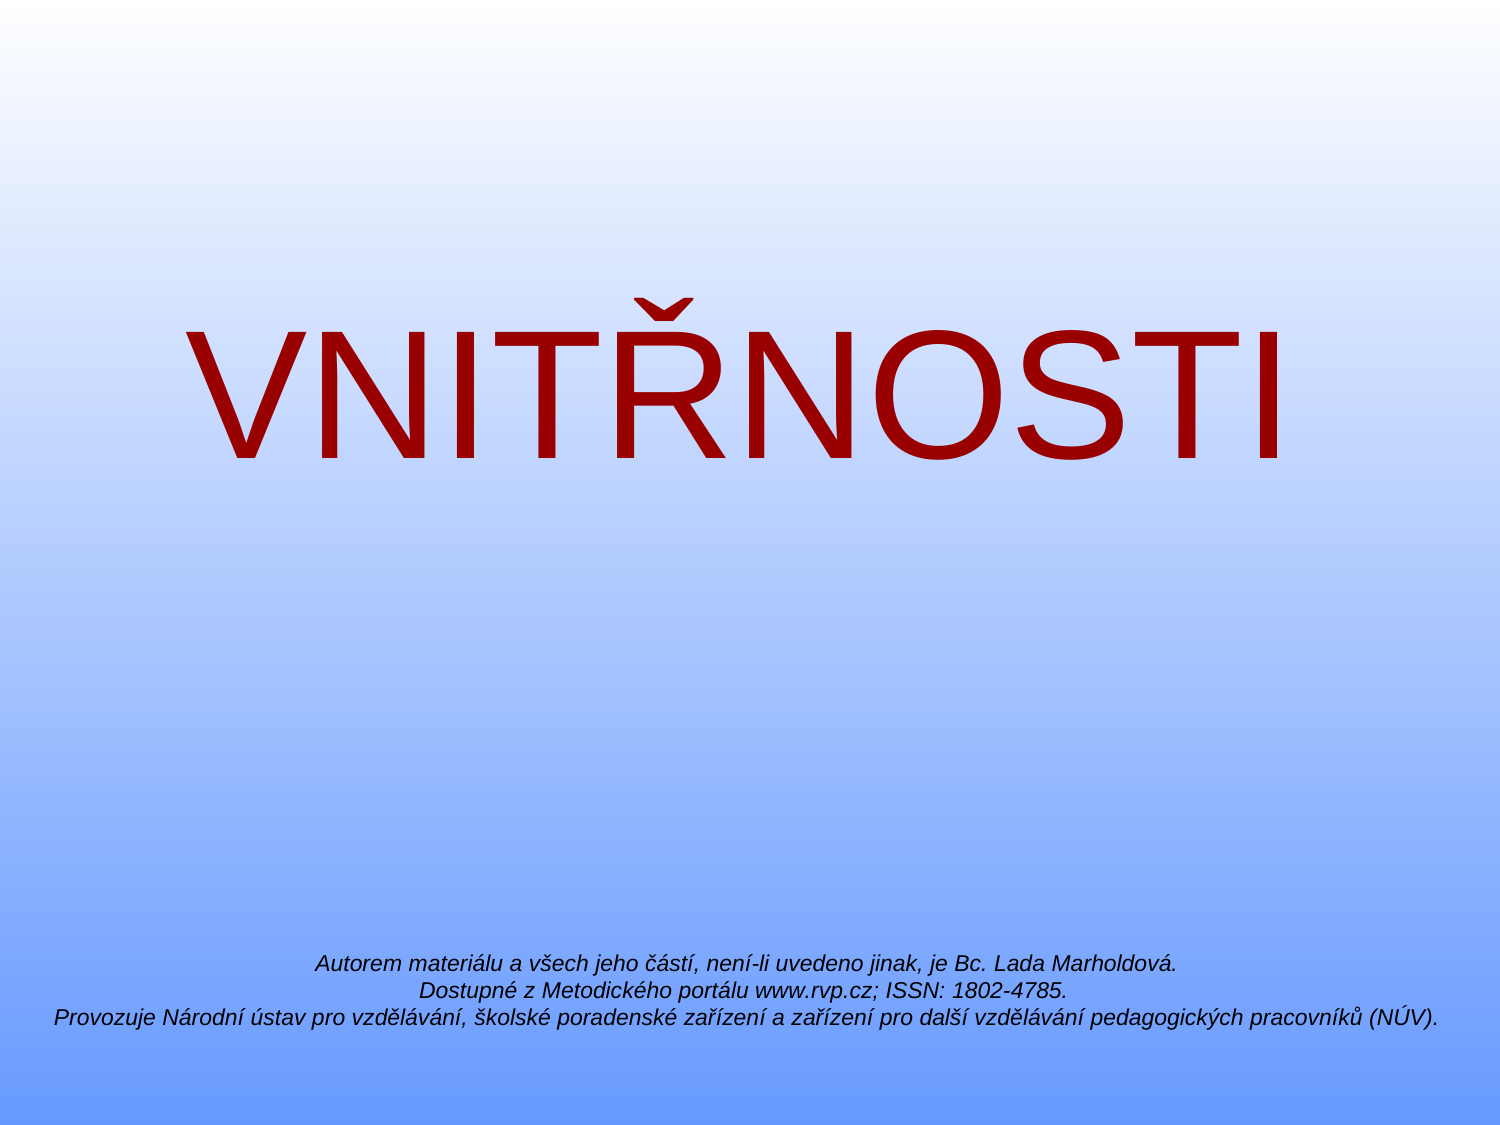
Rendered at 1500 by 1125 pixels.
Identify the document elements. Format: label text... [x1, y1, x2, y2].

text_box Autorem materiálu a všech jeho částí, není-li uvedeno jinak, je Bc. Lada Marholdová. Dostupné z Metodického portálu www.rvp.cz; ISSN: 1802-4785. Provozuje Národní ústav pro vzdělávání, školské poradenské zařízení a zařízení pro další vzdělávání pedagogických pracovníků (NÚV). [17, 940, 1477, 1039]
text_box VNITŘNOSTI [171, 267, 1400, 503]
